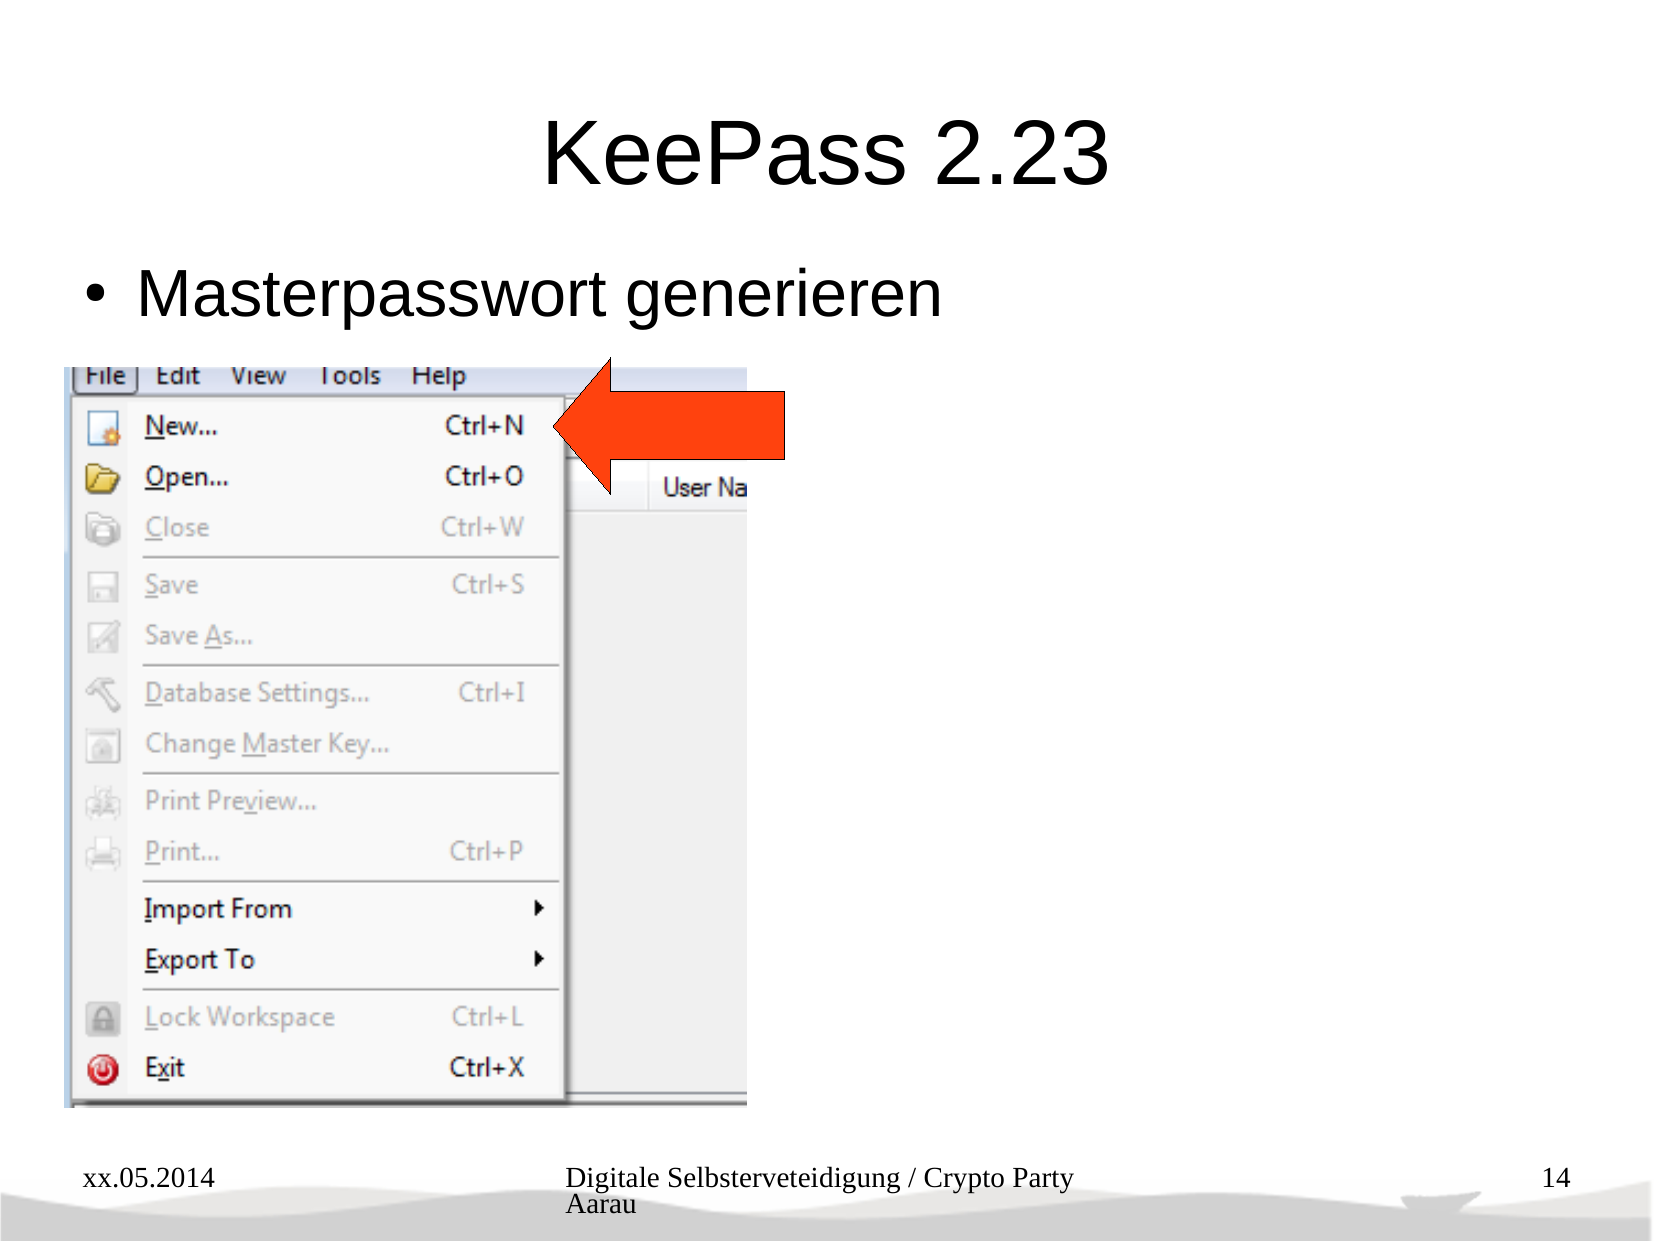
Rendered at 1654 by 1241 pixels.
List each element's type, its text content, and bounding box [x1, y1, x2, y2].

picture [860, 1179, 866, 1186]
text_box [553, 357, 785, 495]
list Masterpasswort generieren [65, 256, 1555, 349]
picture [123, 1179, 130, 1186]
picture [972, 1179, 978, 1186]
picture [0, 1179, 1654, 1241]
picture [174, 1179, 181, 1186]
title KeePass 2.23 [82, 49, 1571, 257]
picture [708, 1179, 715, 1186]
picture [611, 367, 747, 391]
picture [571, 1179, 582, 1186]
picture [64, 367, 747, 1108]
picture [823, 1179, 829, 1186]
picture [994, 1179, 1001, 1186]
